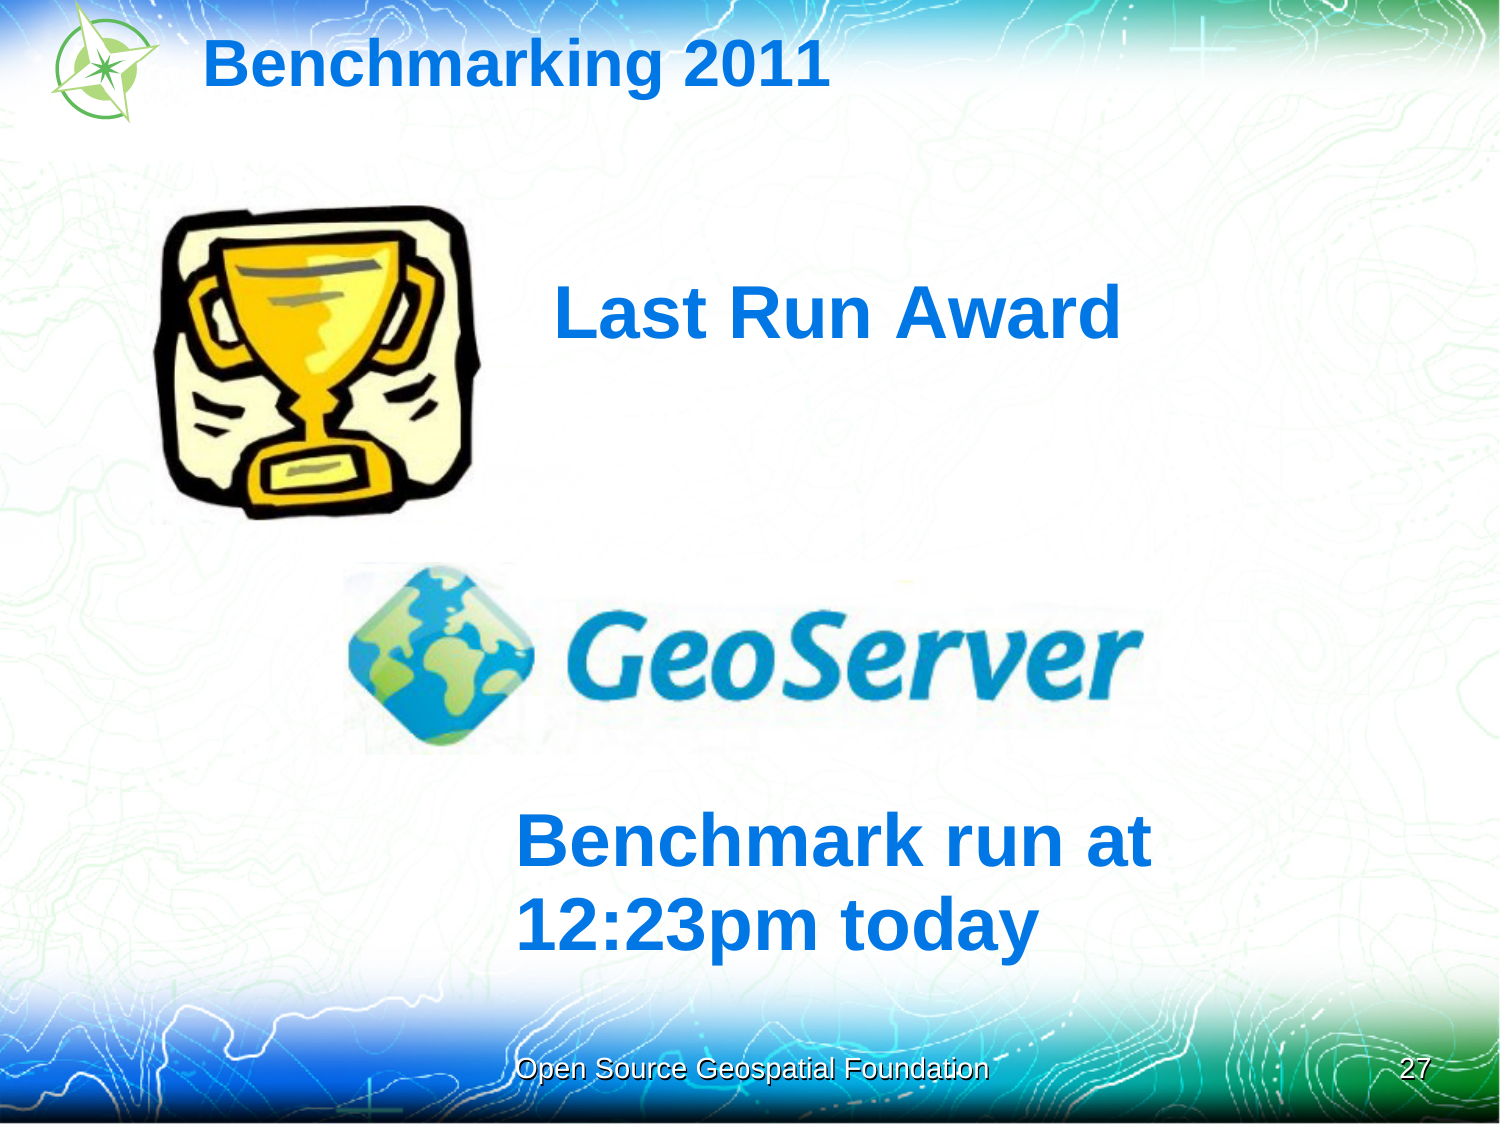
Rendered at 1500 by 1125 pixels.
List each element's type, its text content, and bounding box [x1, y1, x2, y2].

title Benchmark run at 12:23pm today [500, 787, 1313, 975]
title Last Run Award [538, 262, 1351, 451]
title Benchmarking 2011 [187, 11, 1487, 113]
text_box <number> [1134, 1045, 1447, 1112]
text_box Open Source Geospatial Foundation [383, 1045, 1122, 1112]
picture [0, 0, 1500, 1125]
